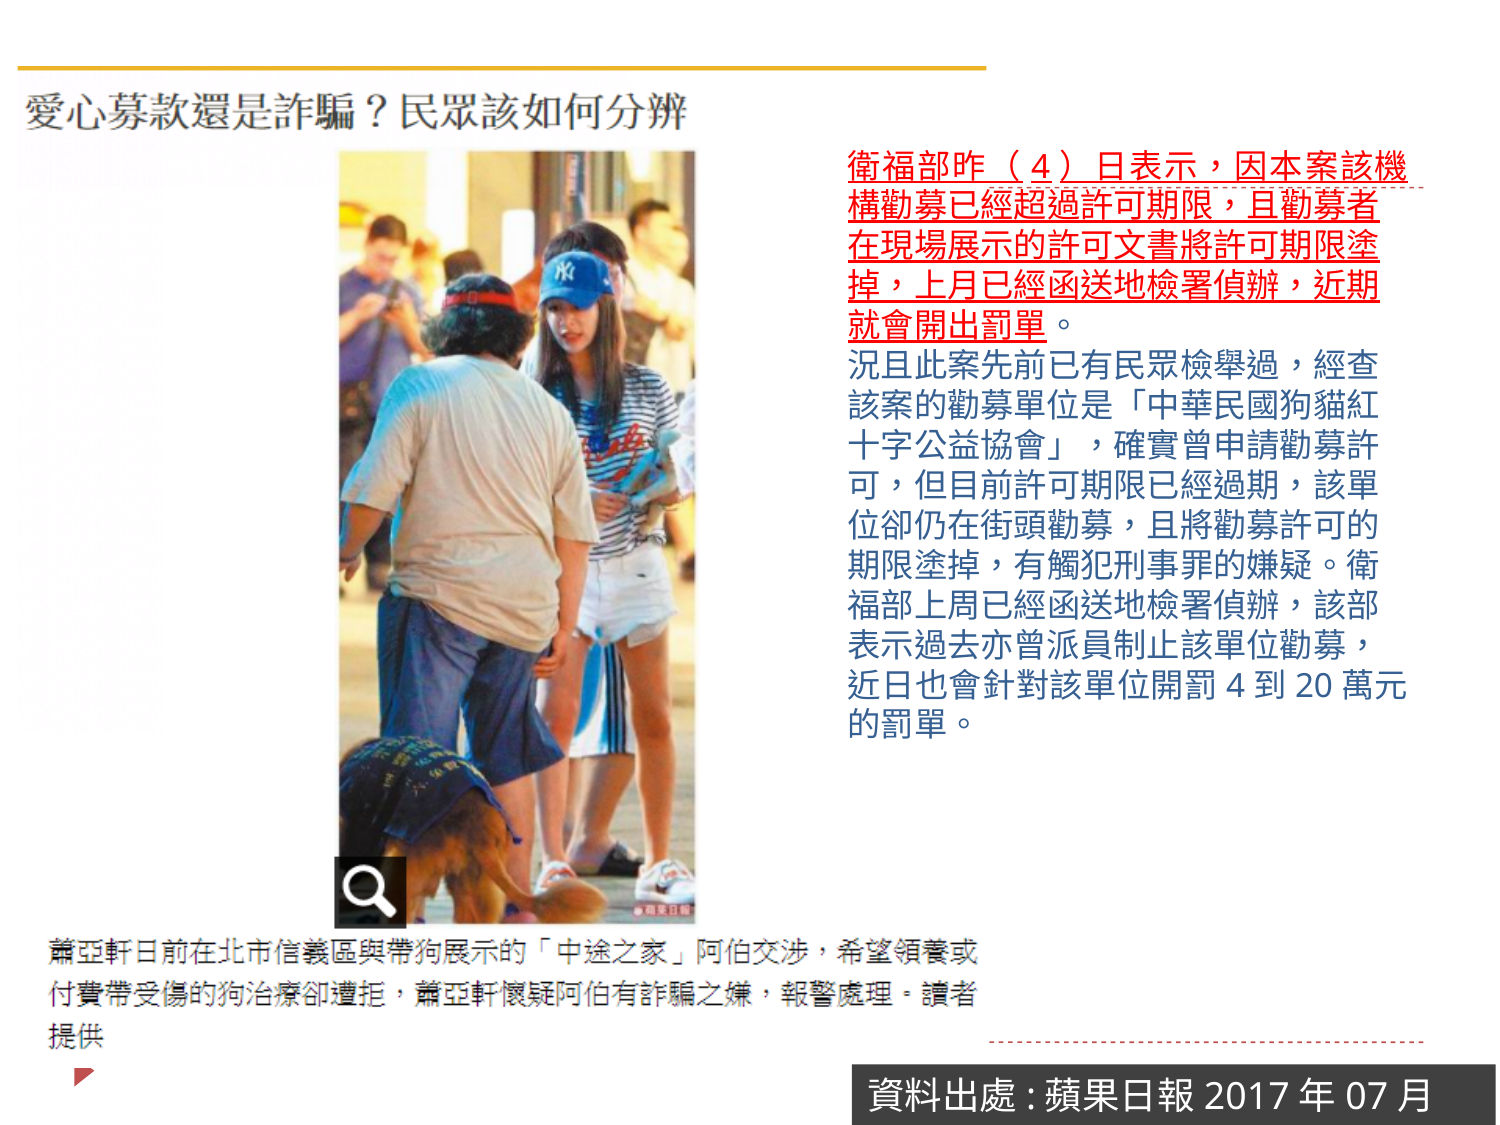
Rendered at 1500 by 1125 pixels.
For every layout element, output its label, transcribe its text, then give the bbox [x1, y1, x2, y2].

text_box 資料出處:蘋果日報2017年07月05日 [851, 1064, 1496, 1125]
picture [17, 66, 987, 1068]
text_box 衛福部昨（4）日表示，因本案該機構勸募已經超過許可期限，且勸募者在現場展示的許可文書將許可期限塗掉，上月已經函送地檢署偵辦，近期就會開出罰單。 況且此案先前已有民眾檢舉過，經查該案的勸募單位是「中華民國狗貓紅十字公益協會」，確實曾申請勸募許可，但目前許可期限已經過期，該單位卻仍在街頭勸募，且將勸募許可的期限塗掉，有觸犯刑事罪的嫌疑。衛福部上周已經函送地檢署偵辦，該部表示過去亦曾派員制止該單位勸募，近日也會針對該單位開罰4到20萬元的罰單。 [832, 137, 1424, 759]
